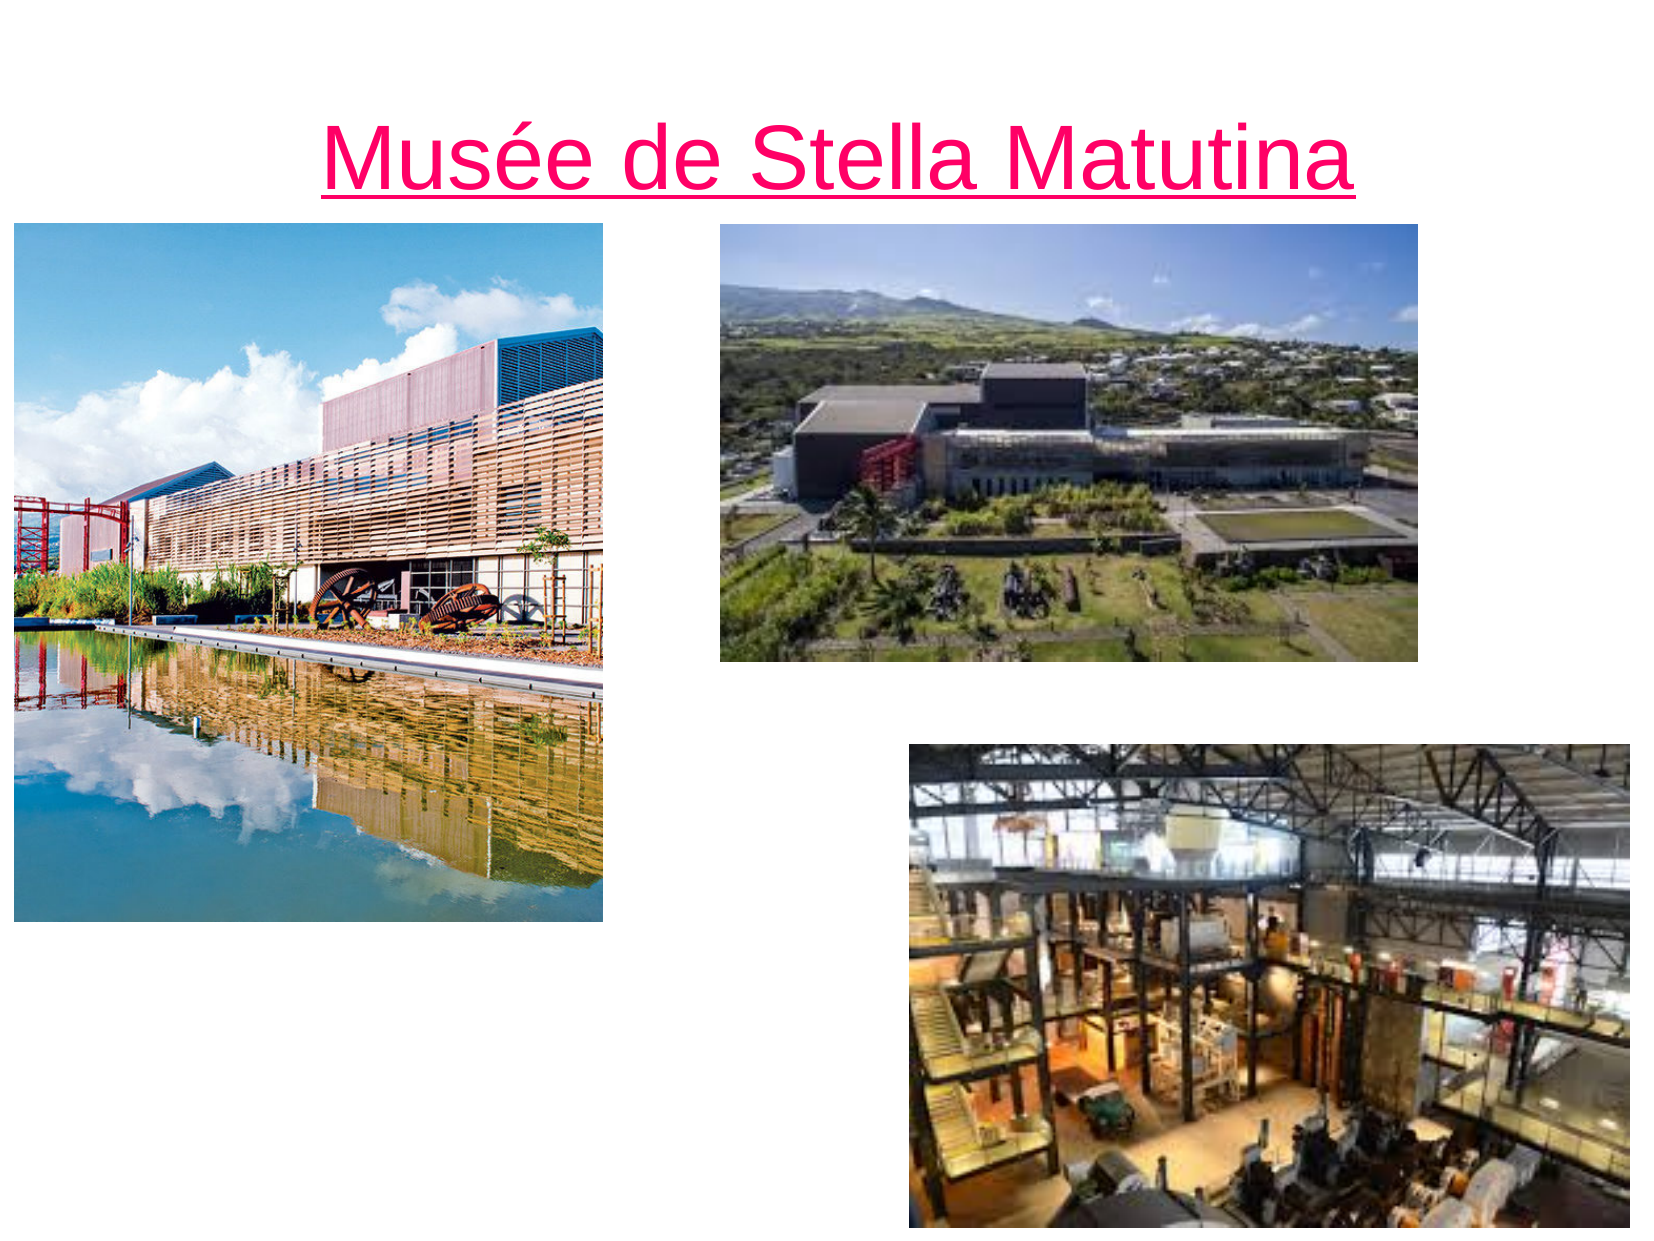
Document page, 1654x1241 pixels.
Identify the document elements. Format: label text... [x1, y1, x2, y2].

picture [14, 223, 603, 922]
picture [909, 744, 1630, 1228]
title Musée de Stella Matutina [94, 49, 1583, 257]
picture [720, 224, 1418, 662]
